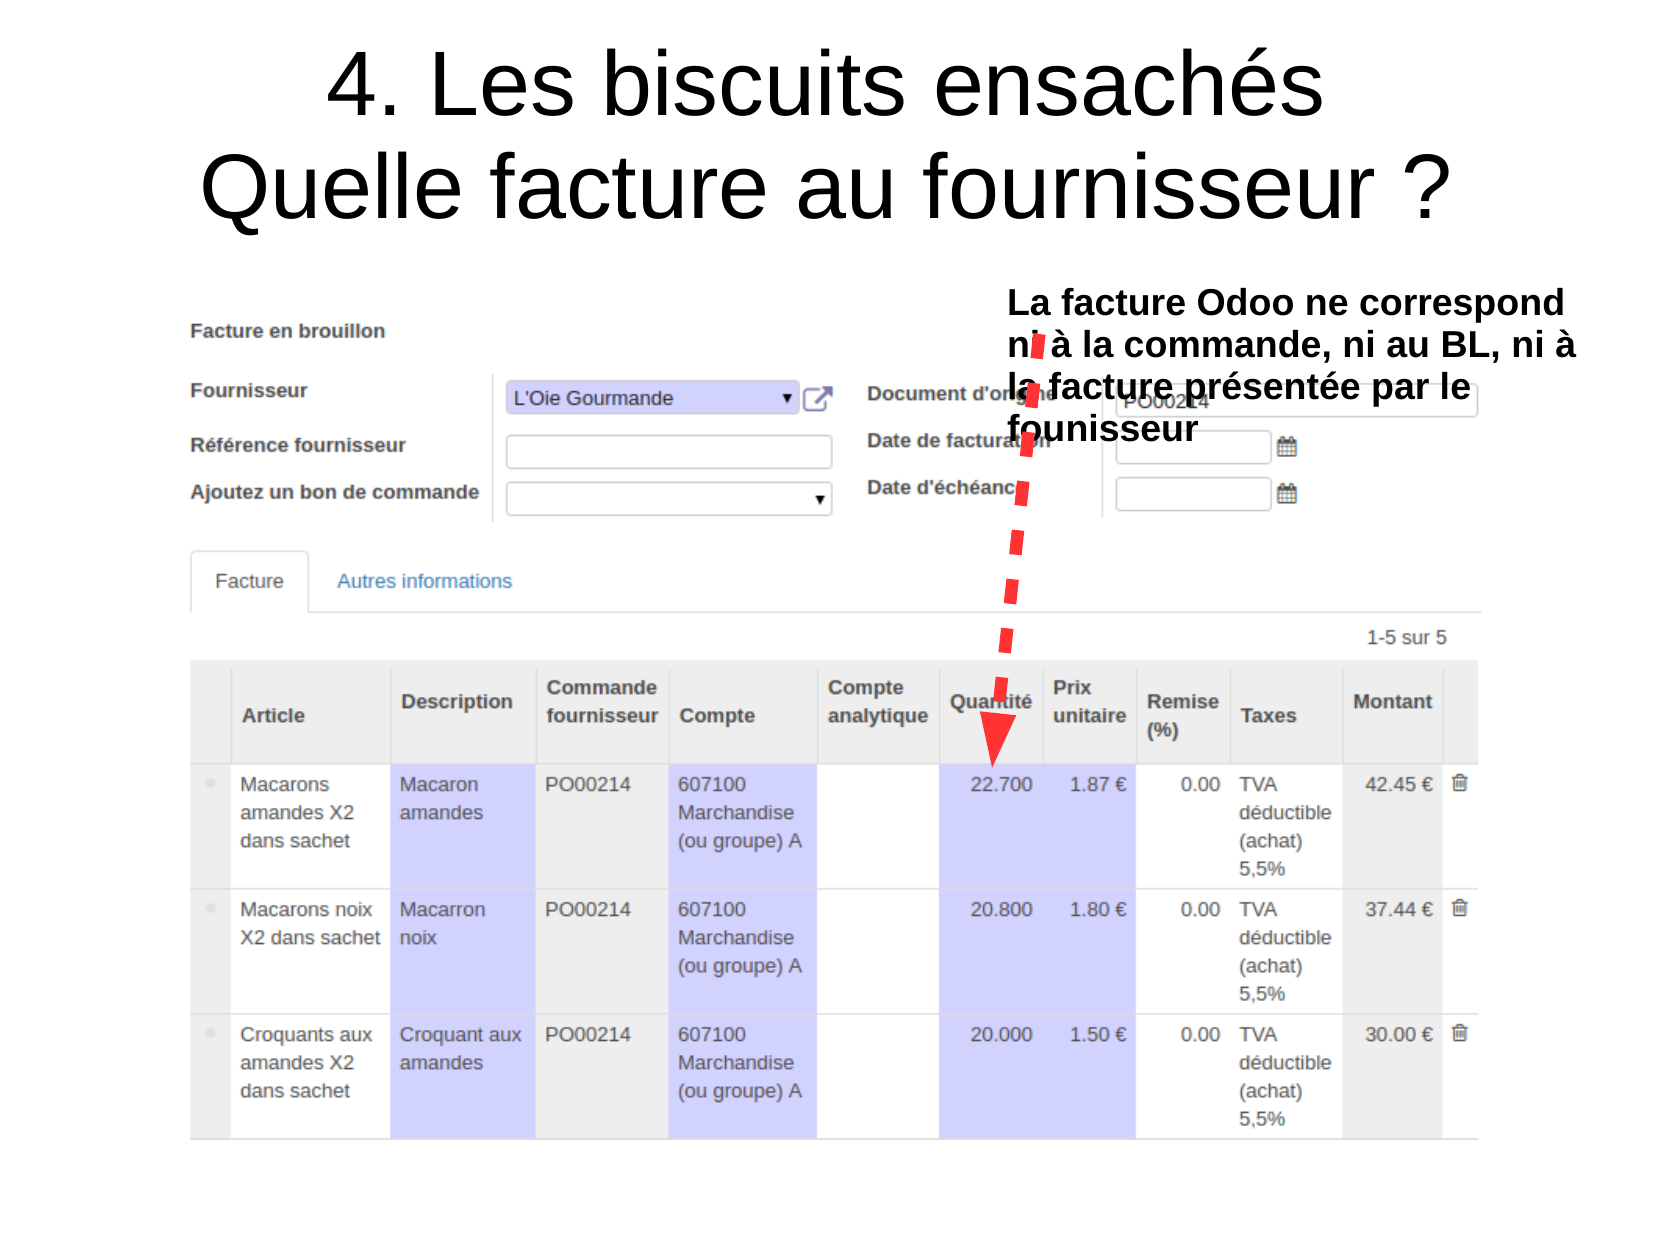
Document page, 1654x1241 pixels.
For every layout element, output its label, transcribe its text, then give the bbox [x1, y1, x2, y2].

text_box La facture Odoo ne correspond ni à la commande, ni au BL, ni à la facture présentée par le founisseur [992, 273, 1617, 457]
picture [167, 299, 1502, 1140]
title 4. Les biscuits ensachés Quelle facture au fournisseur ? [82, 31, 1571, 239]
